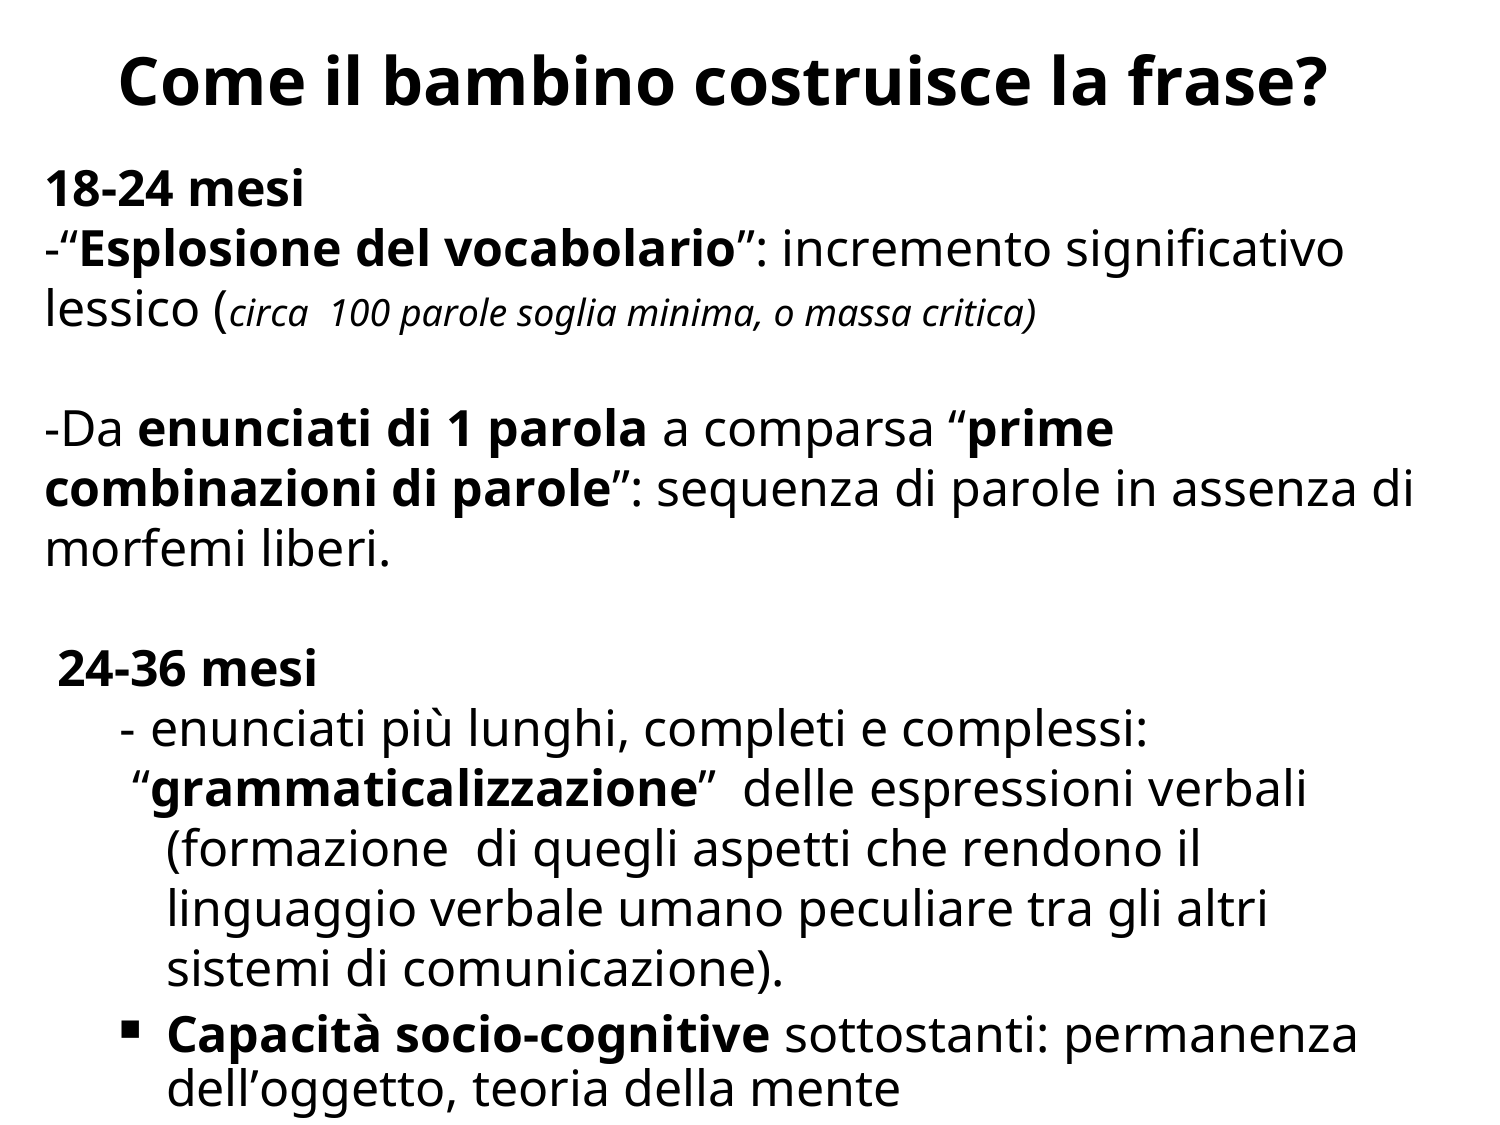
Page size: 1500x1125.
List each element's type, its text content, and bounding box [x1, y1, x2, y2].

text_box Come il bambino costruisce la frase? [103, 30, 1345, 127]
text_box 18-24 mesi “Esplosione del vocabolario”: incremento significativo lessico (circa 100 parole soglia minima, o massa critica) Da enunciati di 1 parola a comparsa “prime combinazioni di parole”: sequenza di parole in assenza di morfemi liberi. 24-36 mesi - enunciati più lunghi, completi e complessi: “grammaticalizzazione” delle espressioni verbali (formazione di quegli aspetti che rendono il linguaggio verbale umano peculiare tra gli altri sistemi di comunicazione). Capacità socio-cognitive sottostanti: permanenza dell’oggetto, teoria della mente [29, 148, 1460, 1125]
